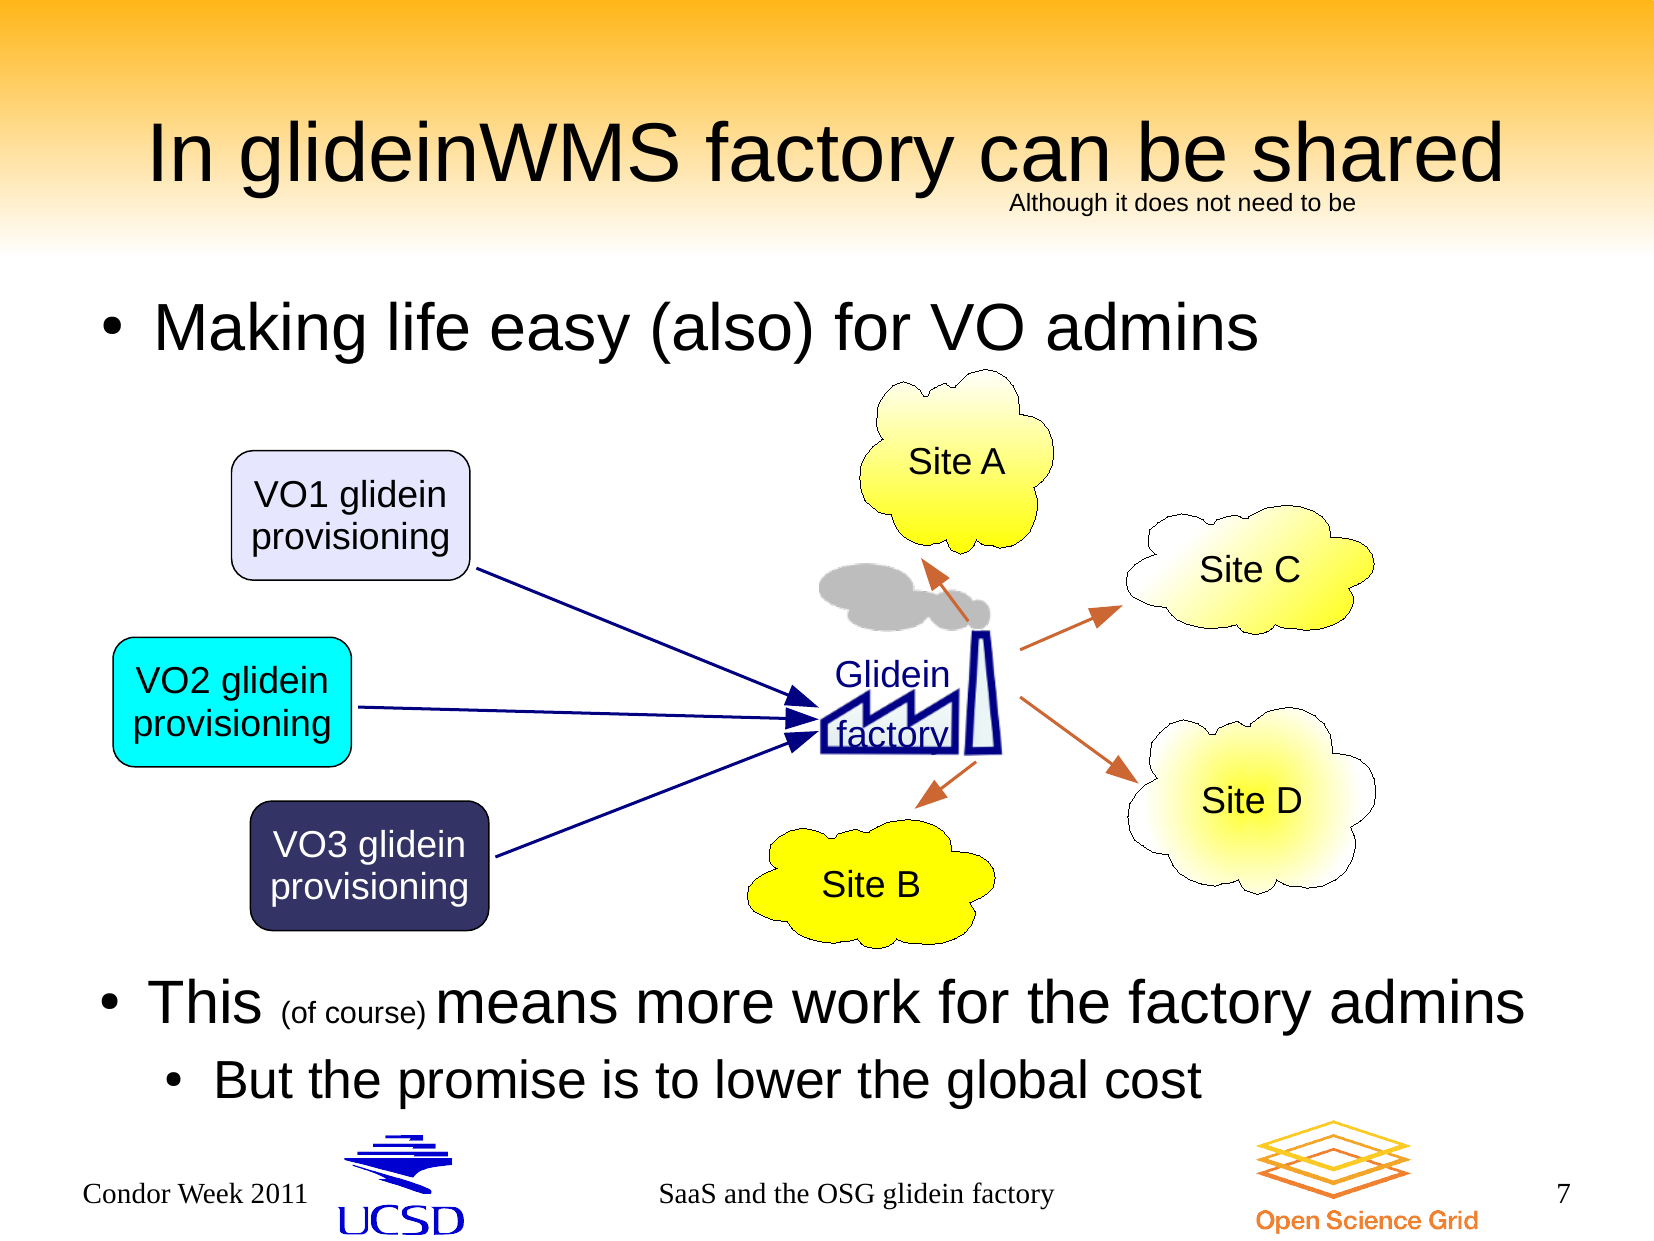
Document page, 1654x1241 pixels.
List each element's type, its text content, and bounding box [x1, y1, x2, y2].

list Making life easy (also) for VO admins [82, 290, 1571, 534]
title In glideinWMS factory can be shared [82, 56, 1571, 250]
text_box Glidein factory [813, 645, 973, 764]
picture [1255, 1177, 1478, 1234]
text_box VO2 glidein provisioning [113, 637, 352, 767]
list This (of course) means more work for the factory admins But the promise is to lower the global cost [82, 968, 1571, 1177]
text_box Site A [859, 369, 1054, 555]
picture [337, 1177, 464, 1235]
picture [819, 560, 1015, 756]
text_box Site C [1126, 505, 1375, 635]
text_box VO3 glidein provisioning [250, 801, 489, 931]
text_box VO1 glidein provisioning [231, 450, 470, 581]
text_box Although it does not need to be [994, 180, 1373, 224]
text_box Site D [1127, 707, 1376, 895]
text_box Site B [747, 819, 996, 949]
